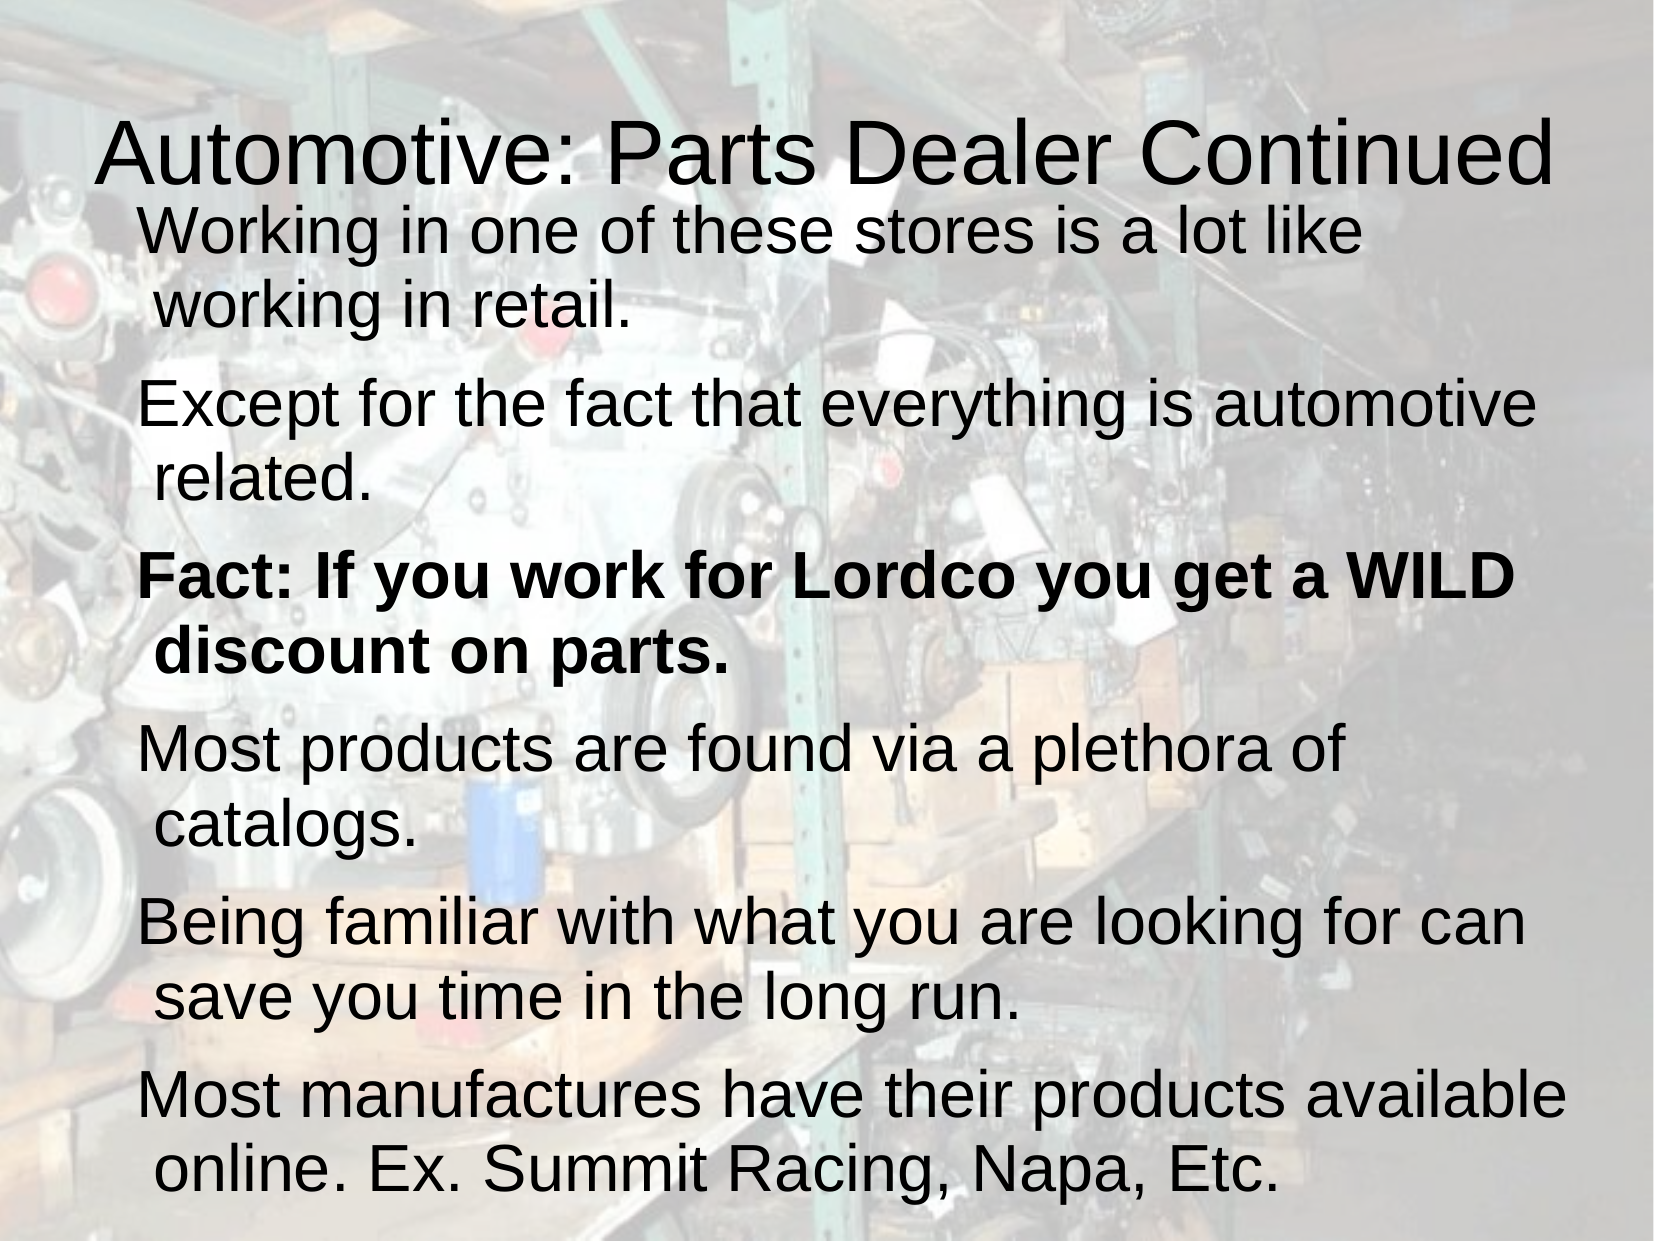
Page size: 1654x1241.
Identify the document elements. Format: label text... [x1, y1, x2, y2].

picture [0, 0, 1654, 1241]
subtitle Working in one of these stores is a lot like working in retail. Except for the fact that everything is automotive related. Fact: If you work for Lordco you get a WILD discount on parts. Most products are found via a plethora of catalogs. Being familiar with what you are looking for can save you time in the long run. Most manufactures have their products available online. Ex. Summit Racing, Napa, Etc. [82, 192, 1571, 1207]
title Automotive: Parts Dealer Continued [82, 49, 1571, 192]
